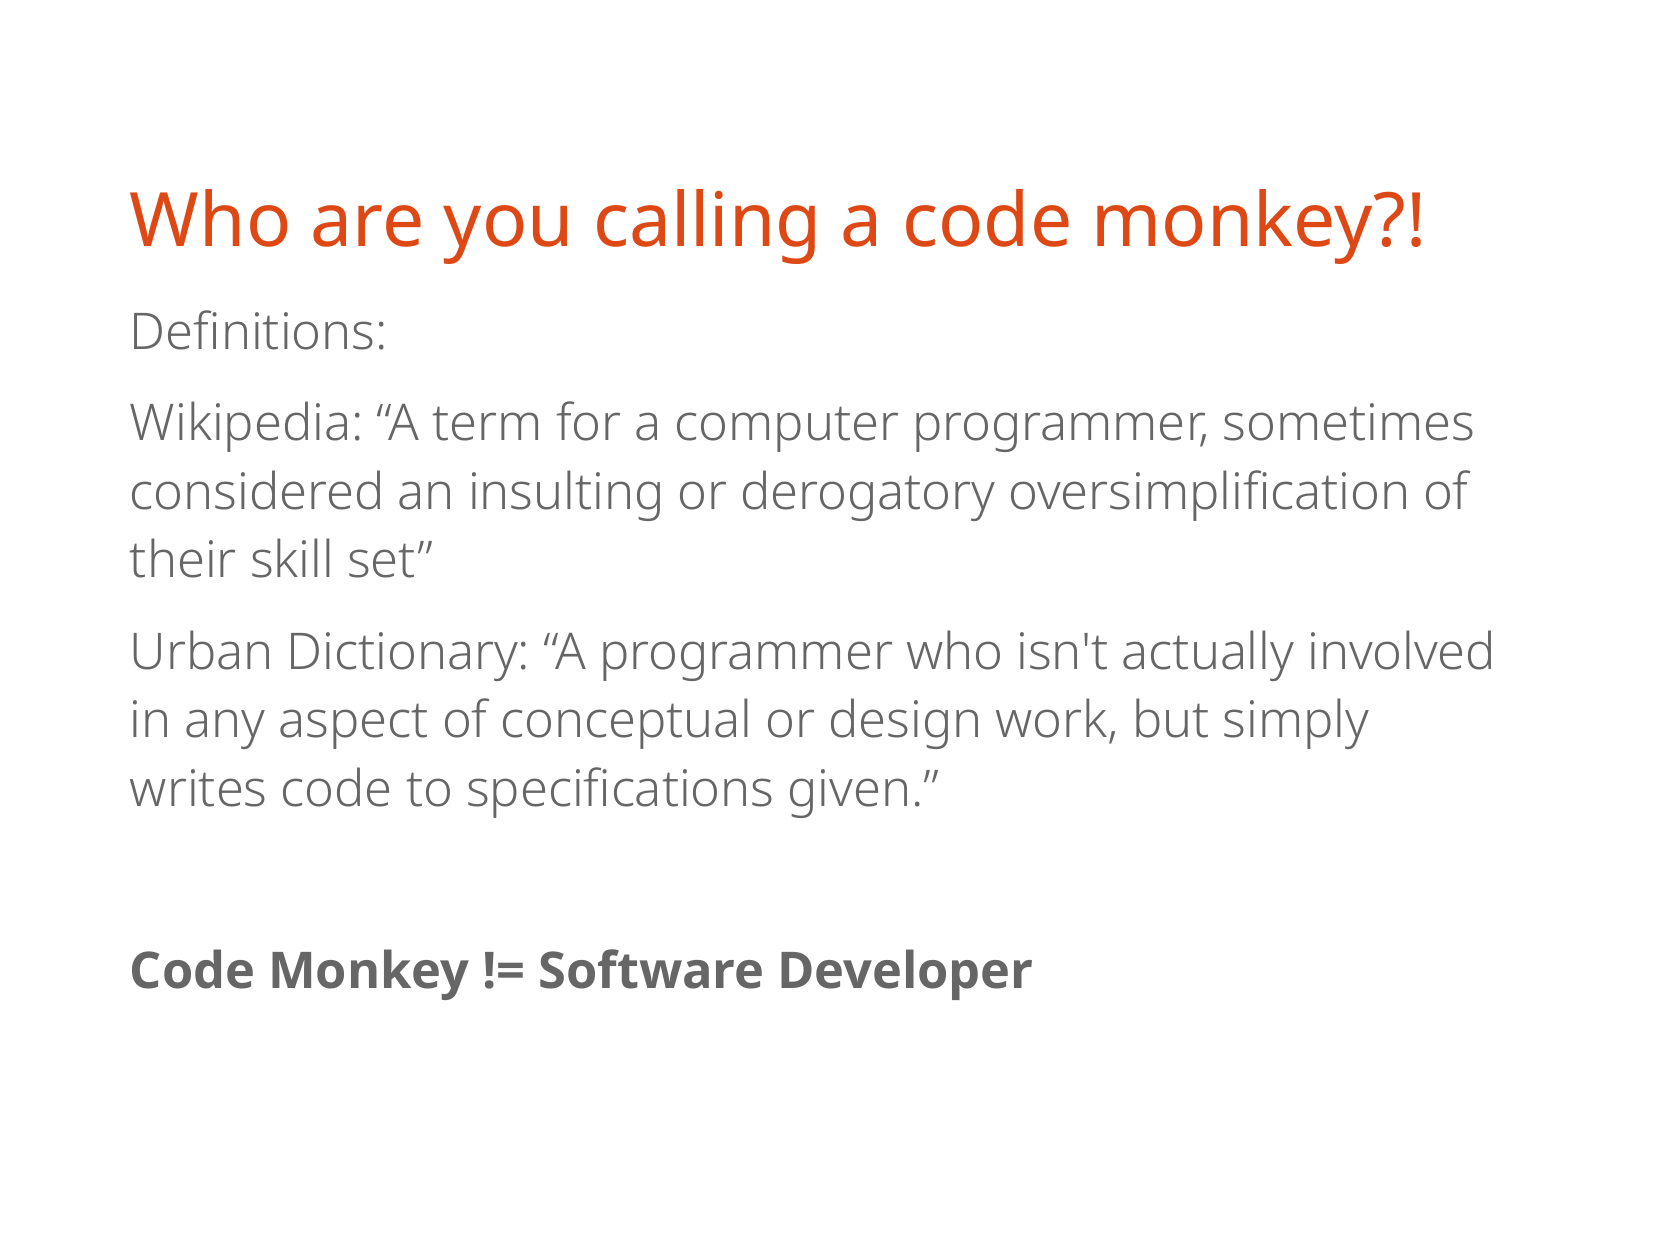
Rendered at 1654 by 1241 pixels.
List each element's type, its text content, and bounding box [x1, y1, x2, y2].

list Definitions: Wikipedia: “A term for a computer programmer, sometimes considered an insulting or derogatory oversimplification of their skill set” Urban Dictionary: “A programmer who isn't actually involved in any aspect of conceptual or design work, but simply writes code to specifications given.” Code Monkey != Software Developer [129, 295, 1518, 1010]
title Who are you calling a code monkey?! [129, 153, 1518, 281]
